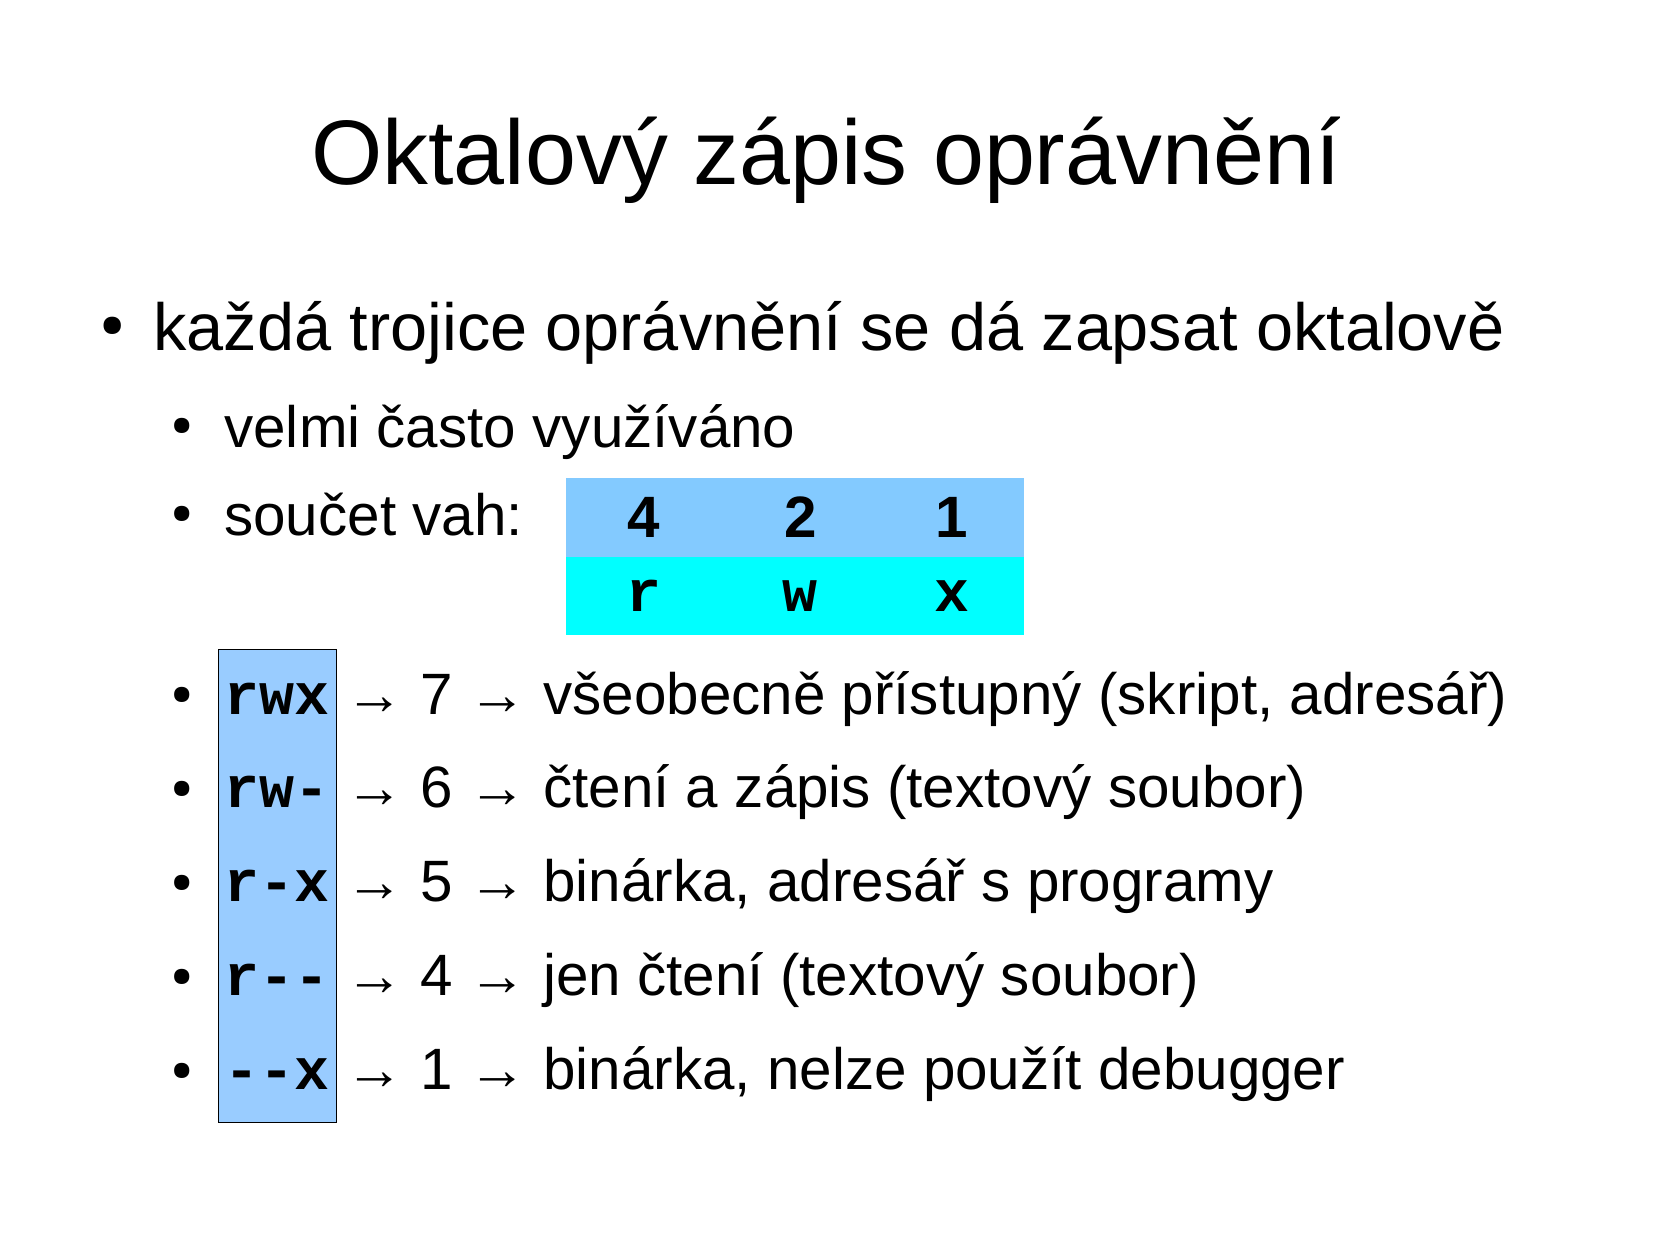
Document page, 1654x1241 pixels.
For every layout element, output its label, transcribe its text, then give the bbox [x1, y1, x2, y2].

text_box [218, 1101, 337, 1123]
list každá trojice oprávnění se dá zapsat oktalově velmi často využíváno součet vah: rwx → 7 → všeobecně přístupný (skript, adresář) rw- → 6 → čtení a zápis (textový soubor) r-x → 5 → binárka, adresář s programy r-- → 4 → jen čtení (textový soubor) --x → 1 → binárka, nelze použít debugger [82, 290, 1571, 1101]
table_header 1 [880, 478, 1024, 557]
table_cell w [721, 557, 880, 635]
table_cell r [566, 557, 721, 635]
title Oktalový zápis oprávnění [82, 56, 1571, 250]
table_cell x [880, 557, 1024, 635]
table_header 4 [566, 478, 721, 557]
table_header 2 [721, 478, 880, 557]
